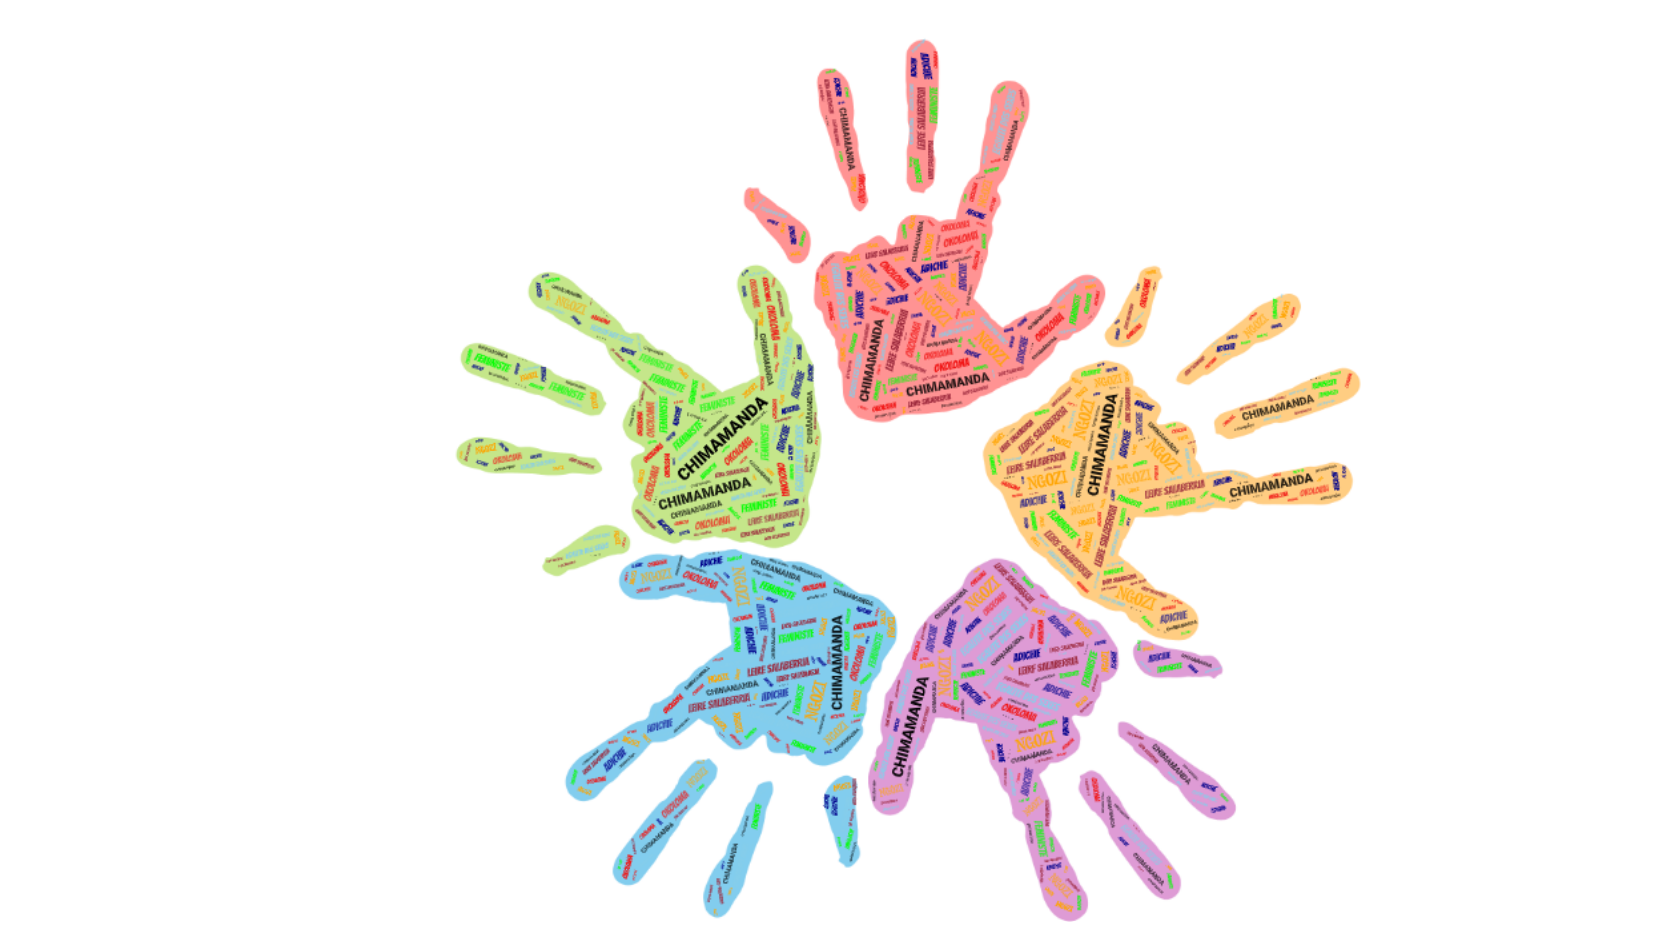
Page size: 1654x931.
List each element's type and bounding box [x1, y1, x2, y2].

picture [437, 26, 1368, 922]
